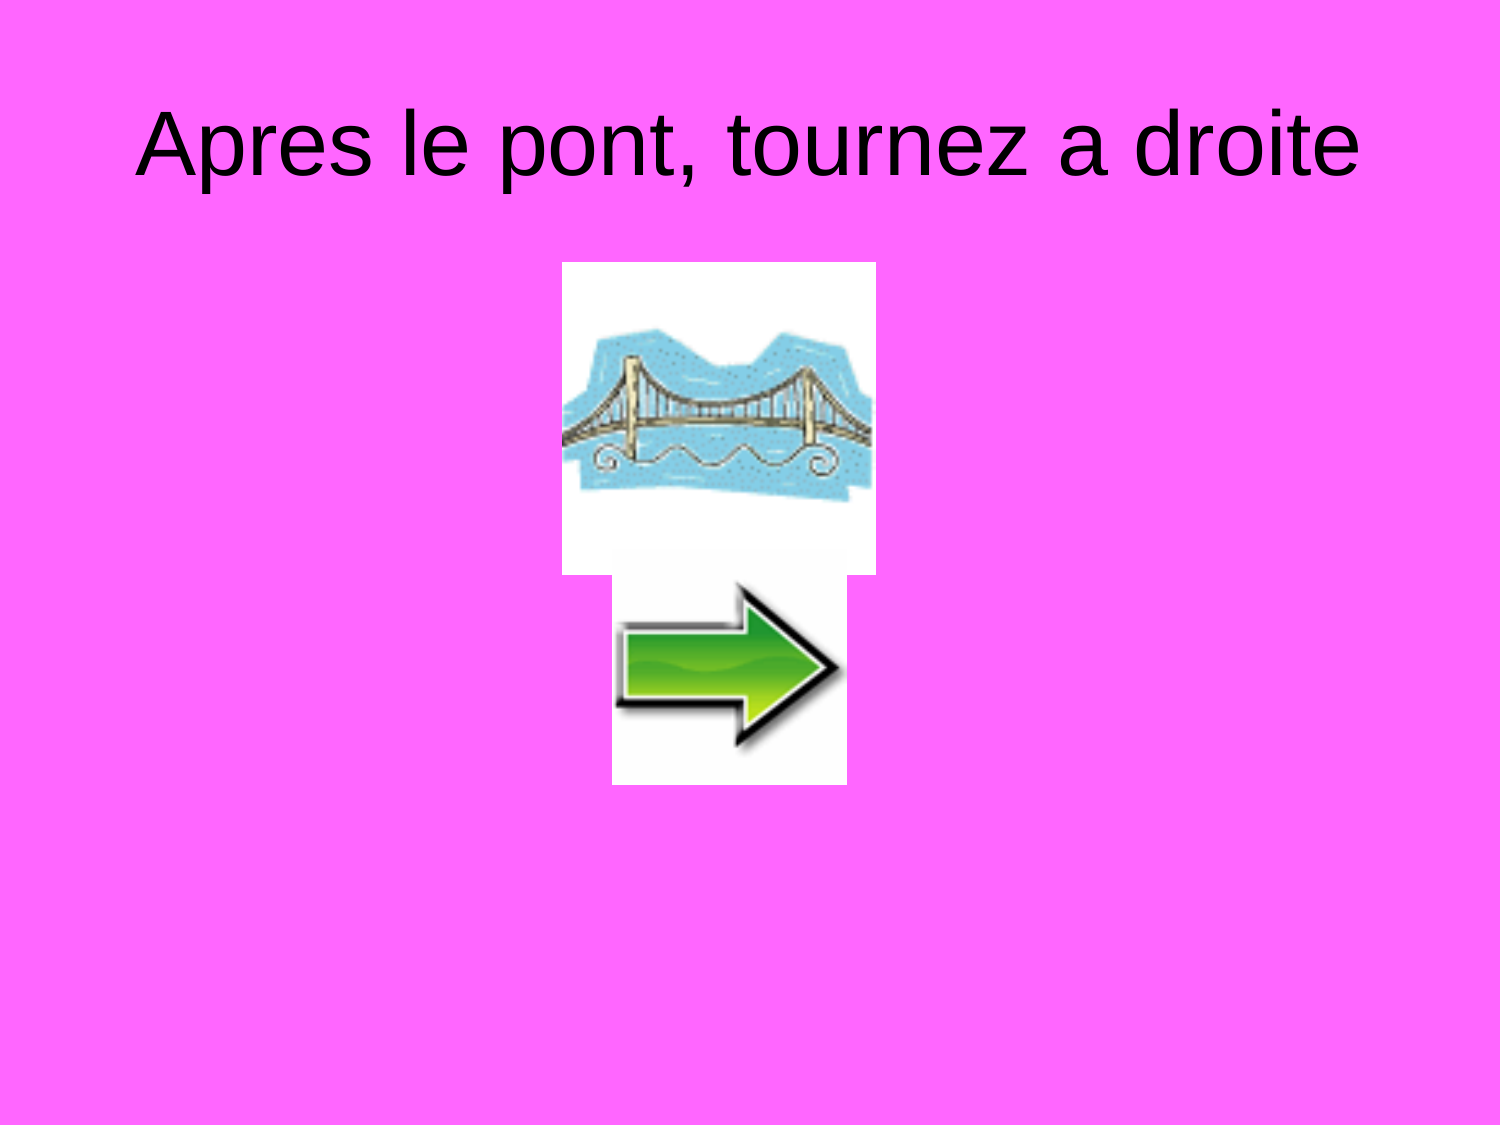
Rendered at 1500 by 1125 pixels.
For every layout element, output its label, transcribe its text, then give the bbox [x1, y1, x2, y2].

picture [562, 262, 876, 785]
title Apres le pont, tournez a droite [75, 45, 1426, 233]
